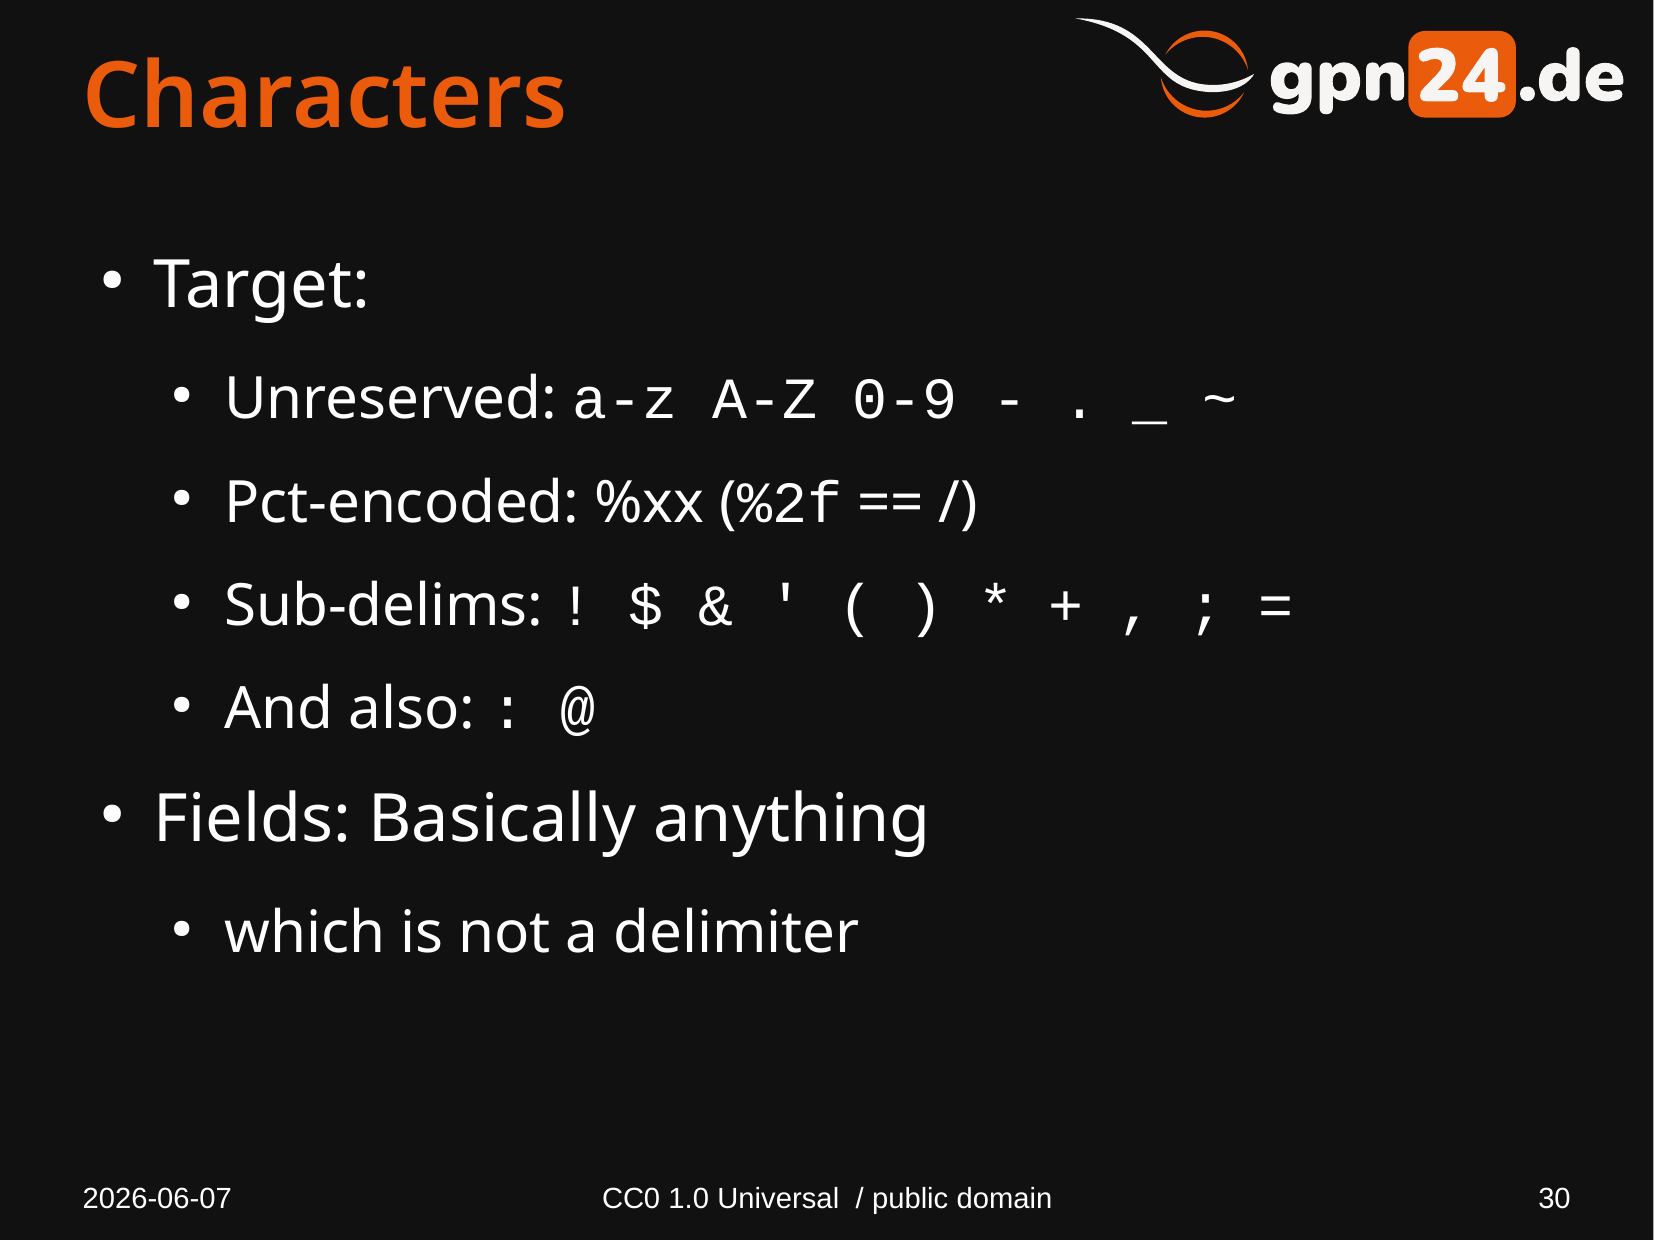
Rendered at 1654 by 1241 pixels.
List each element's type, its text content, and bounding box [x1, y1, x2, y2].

title Characters [82, 28, 1004, 155]
list Target: Unreserved: a-z A-Z 0-9 - . _ ~ Pct-encoded: %xx (%2f == /) Sub-delims: ! $ & ' ( ) * + , ; = And also: : @ Fields: Basically anything which is not a delimiter [82, 236, 1571, 956]
